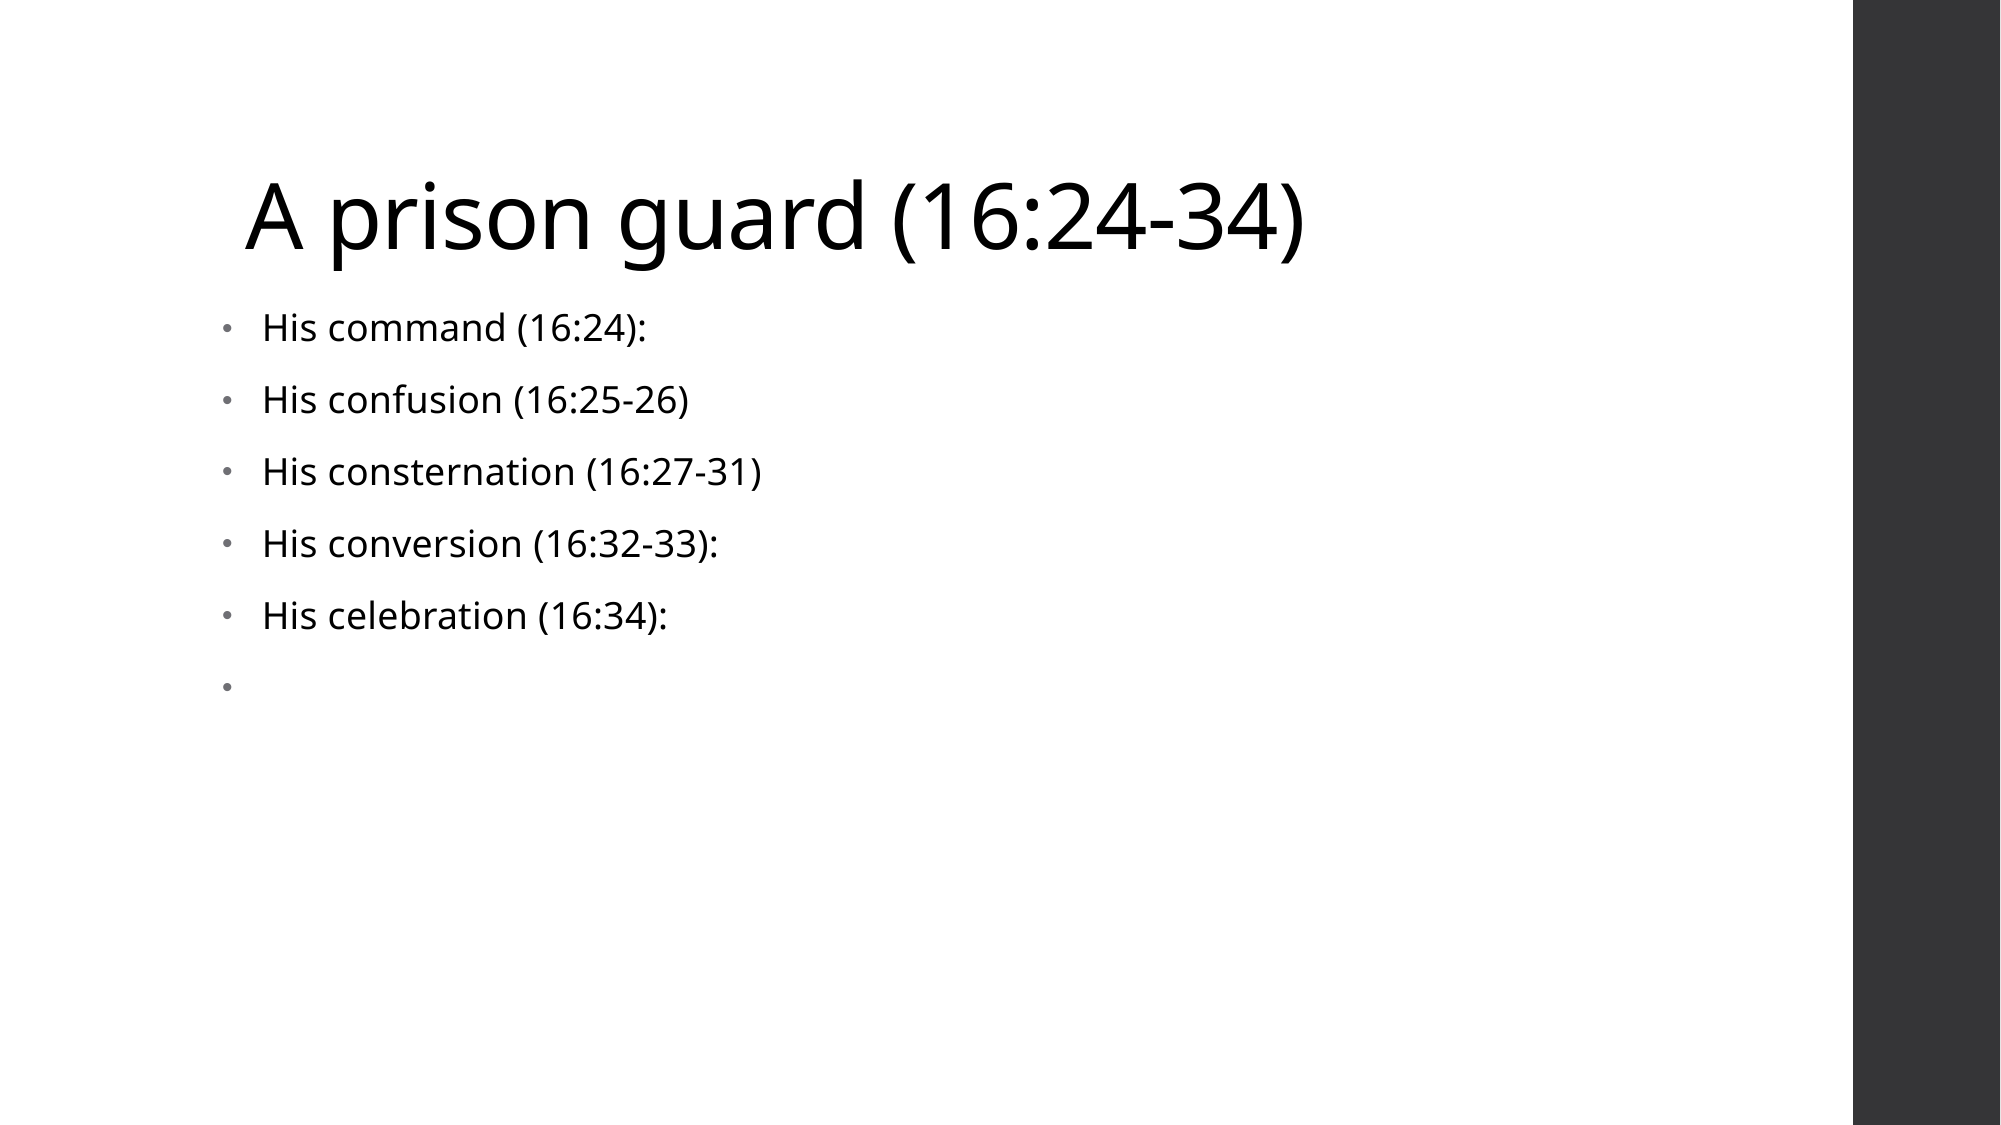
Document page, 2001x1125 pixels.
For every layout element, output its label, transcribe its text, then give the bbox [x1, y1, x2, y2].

title A prison guard (16:24-34) [206, 60, 1797, 278]
list His command (16:24): His confusion (16:25-26) His consternation (16:27-31) His conversion (16:32-33): His celebration (16:34): [206, 299, 1617, 1014]
